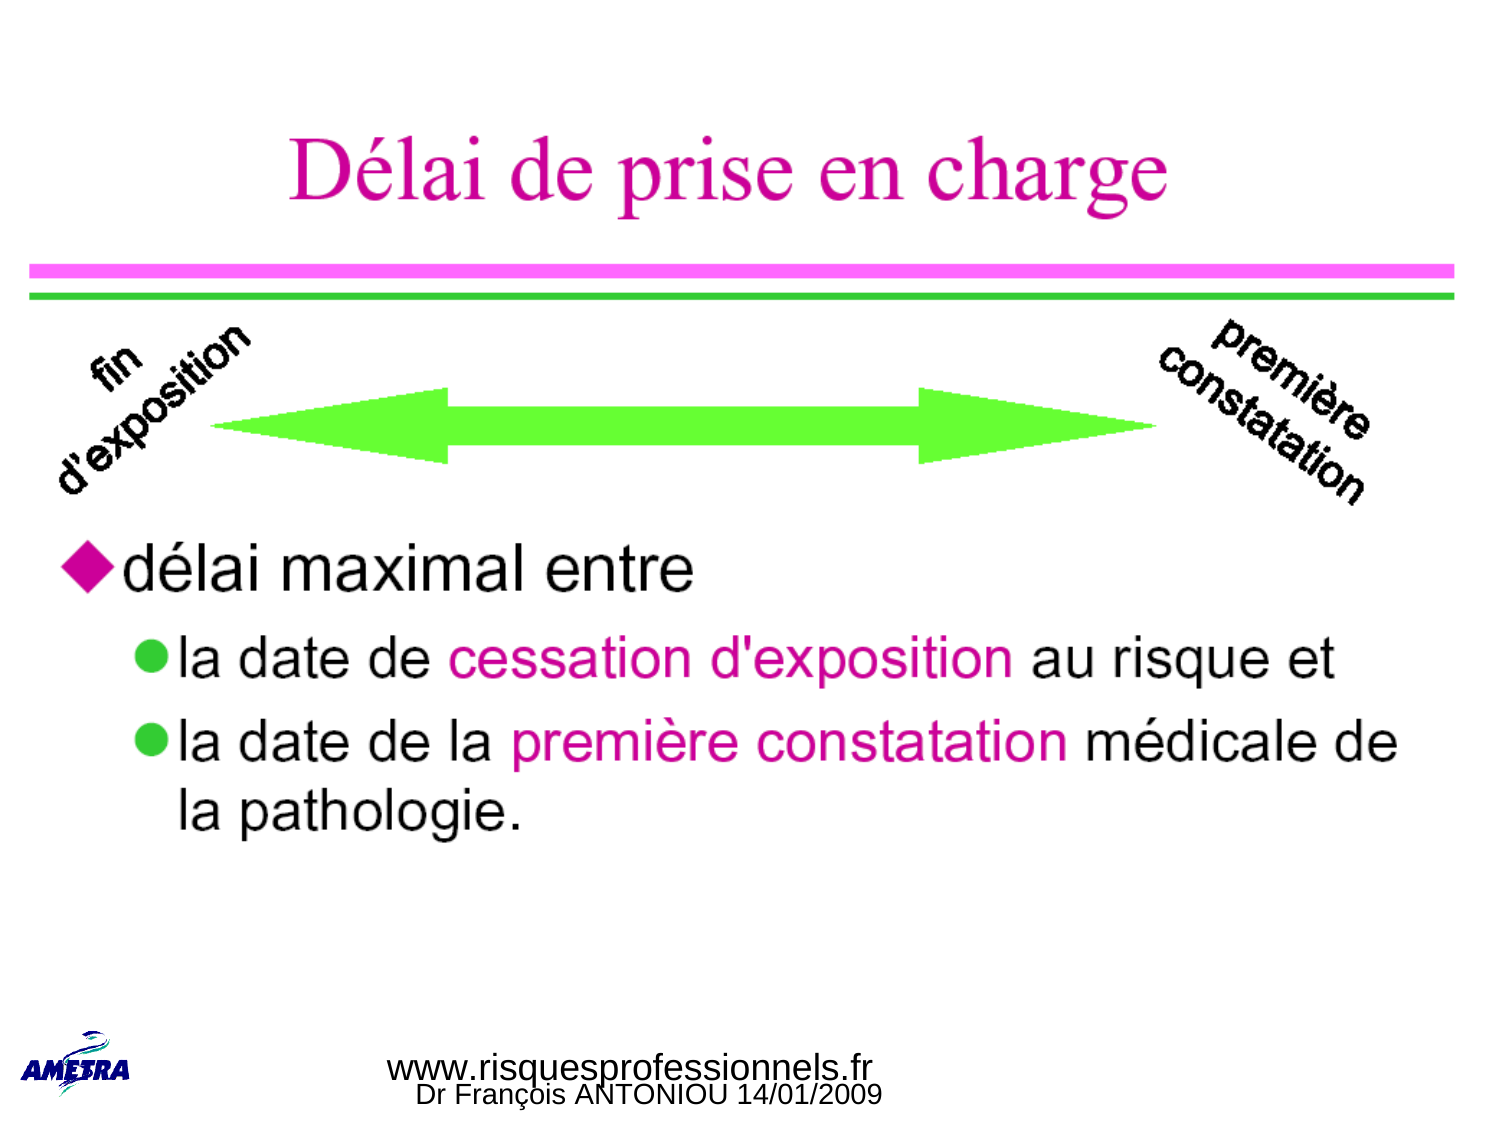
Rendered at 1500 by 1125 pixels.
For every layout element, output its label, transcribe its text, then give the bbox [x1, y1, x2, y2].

picture [29, 78, 1471, 868]
text_box www.risquesprofessionnels.fr [372, 1034, 1058, 1096]
picture [0, 1007, 154, 1125]
